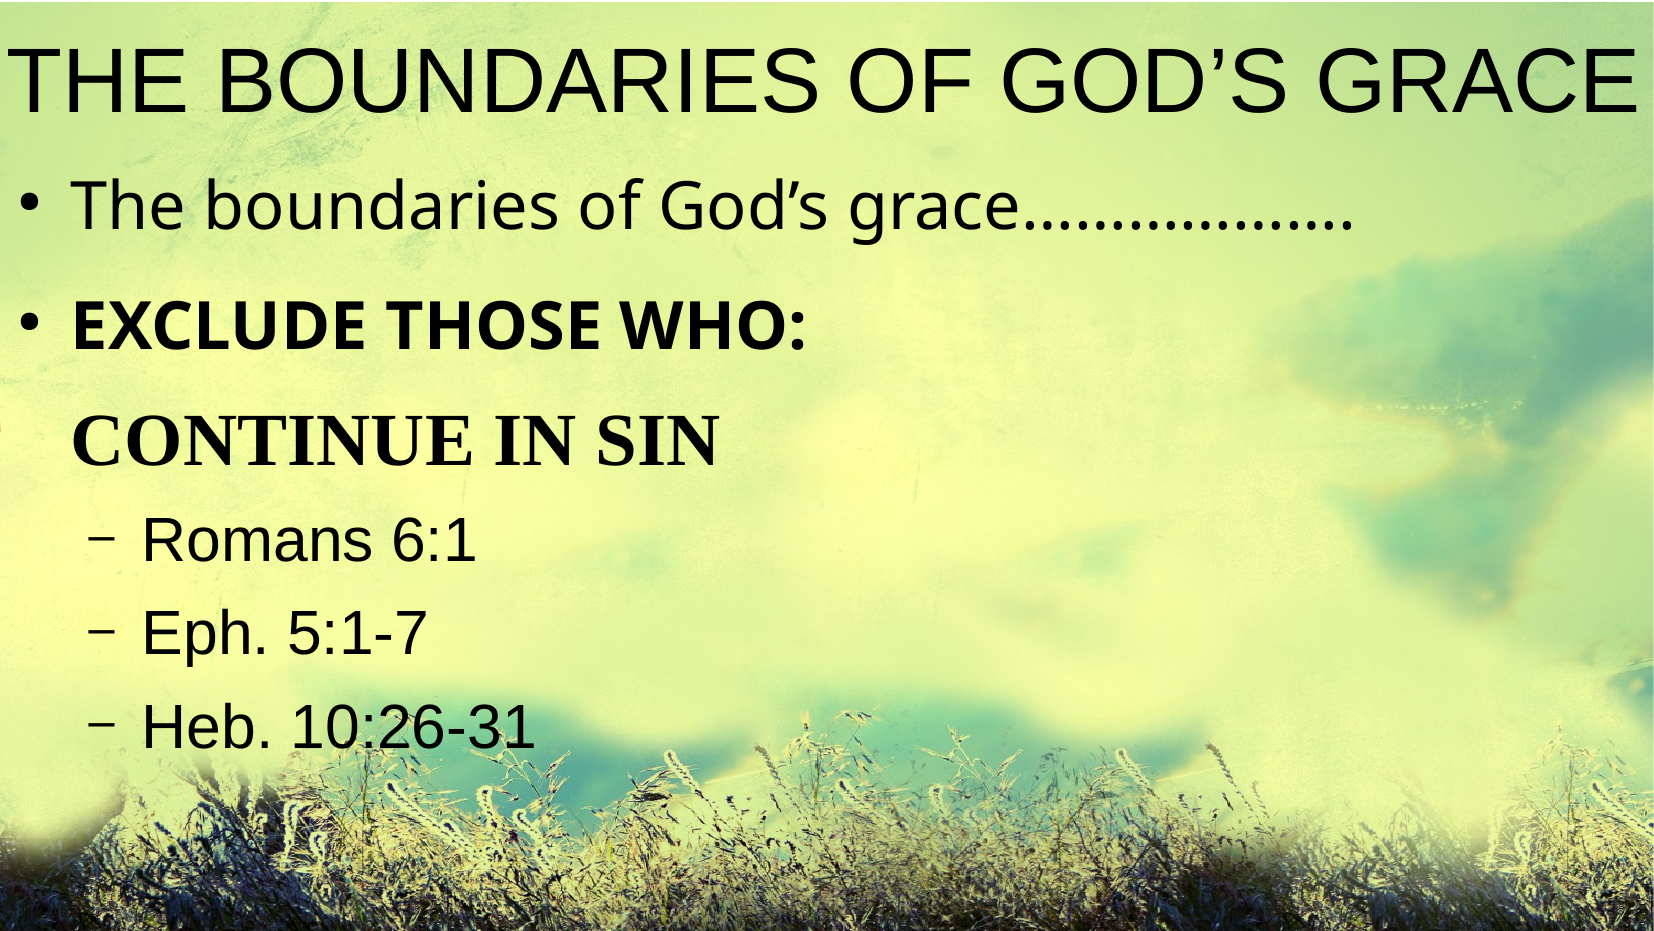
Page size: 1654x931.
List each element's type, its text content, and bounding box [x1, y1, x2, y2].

title THE BOUNDARIES OF GOD’S GRACE [0, 2, 1651, 157]
picture [0, 2, 1654, 931]
list The boundaries of God’s grace………………. EXCLUDE THOSE WHO: CONTINUE IN SIN Romans 6:1 Eph. 5:1-7 Heb. 10:26-31 [0, 157, 1651, 826]
